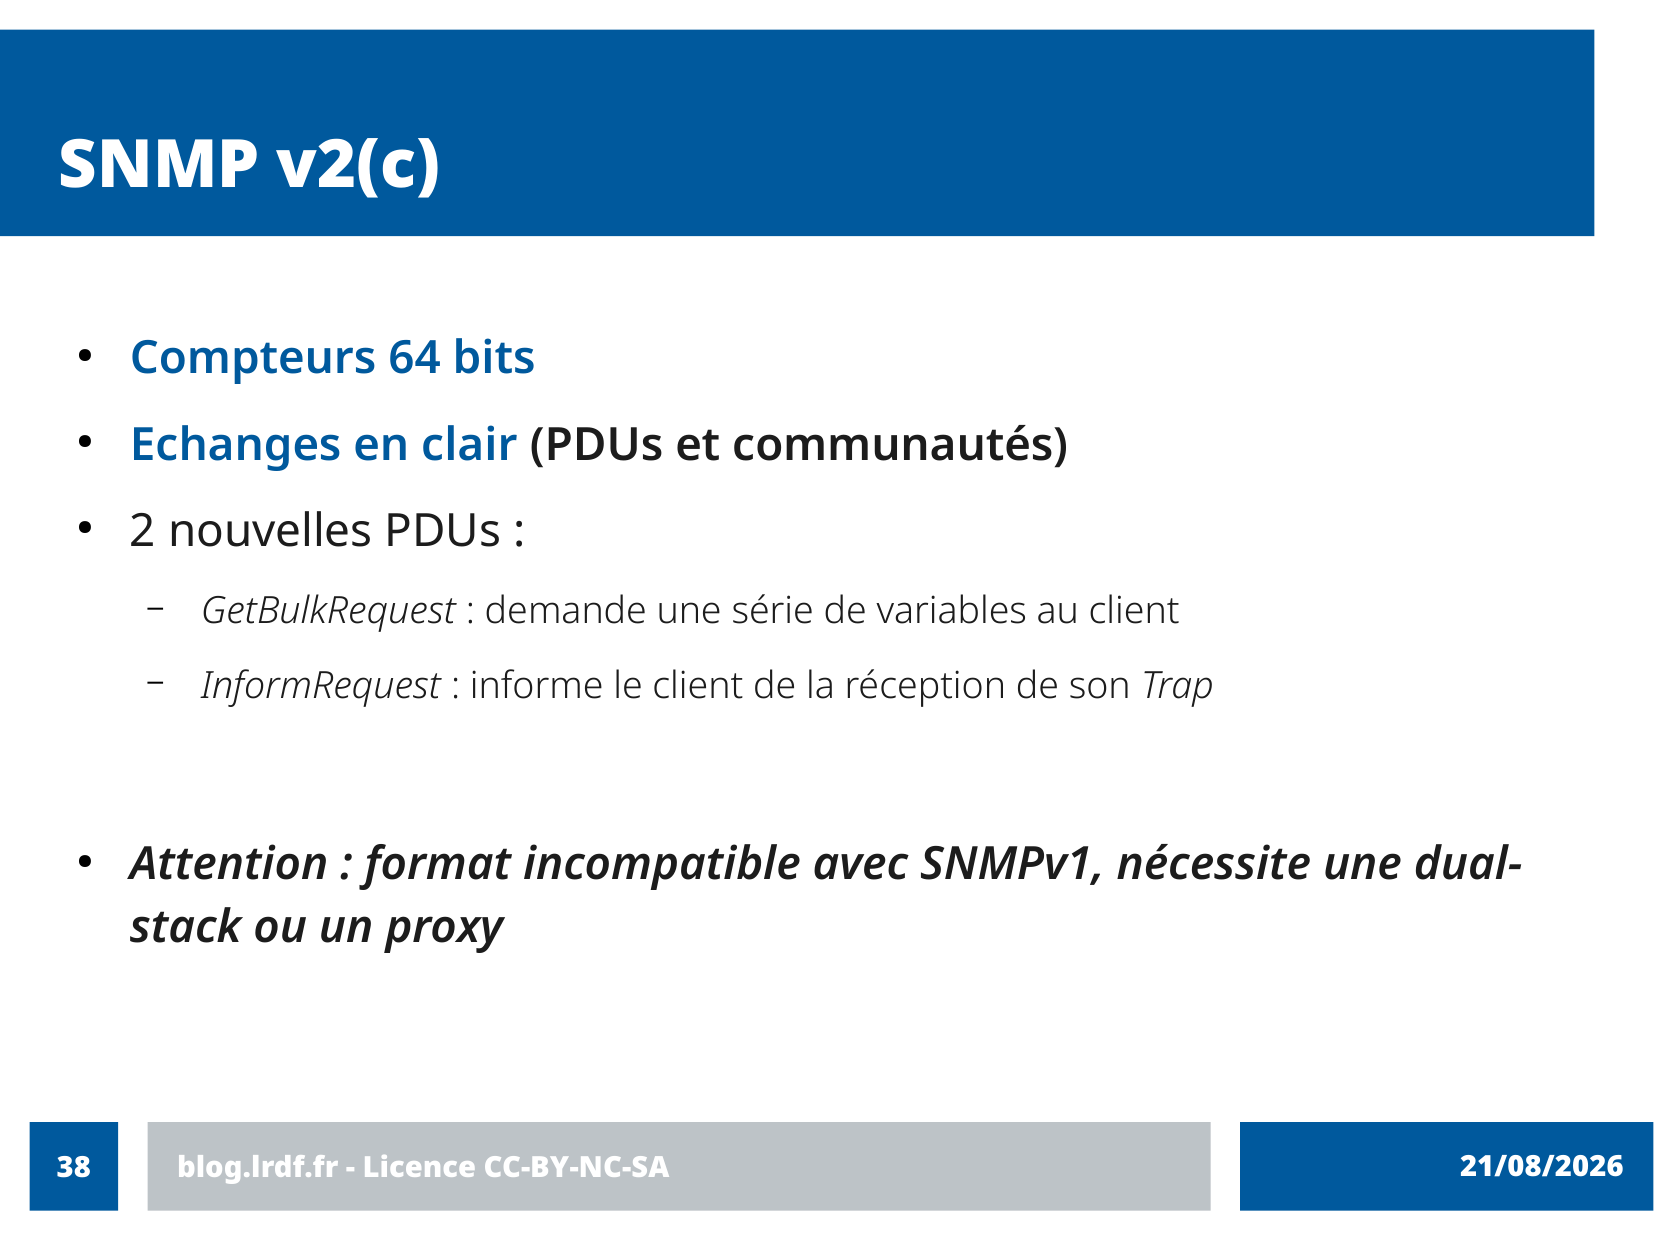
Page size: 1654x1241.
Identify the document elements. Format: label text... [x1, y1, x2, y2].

list Compteurs 64 bits Echanges en clair (PDUs et communautés) 2 nouvelles PDUs : GetBulkRequest : demande une série de variables au client InformRequest : informe le client de la réception de son Trap Attention : format incompatible avec SNMPv1, nécessite une dual-stack ou un proxy [59, 324, 1565, 1093]
title SNMP v2(c) [59, 59, 1595, 207]
